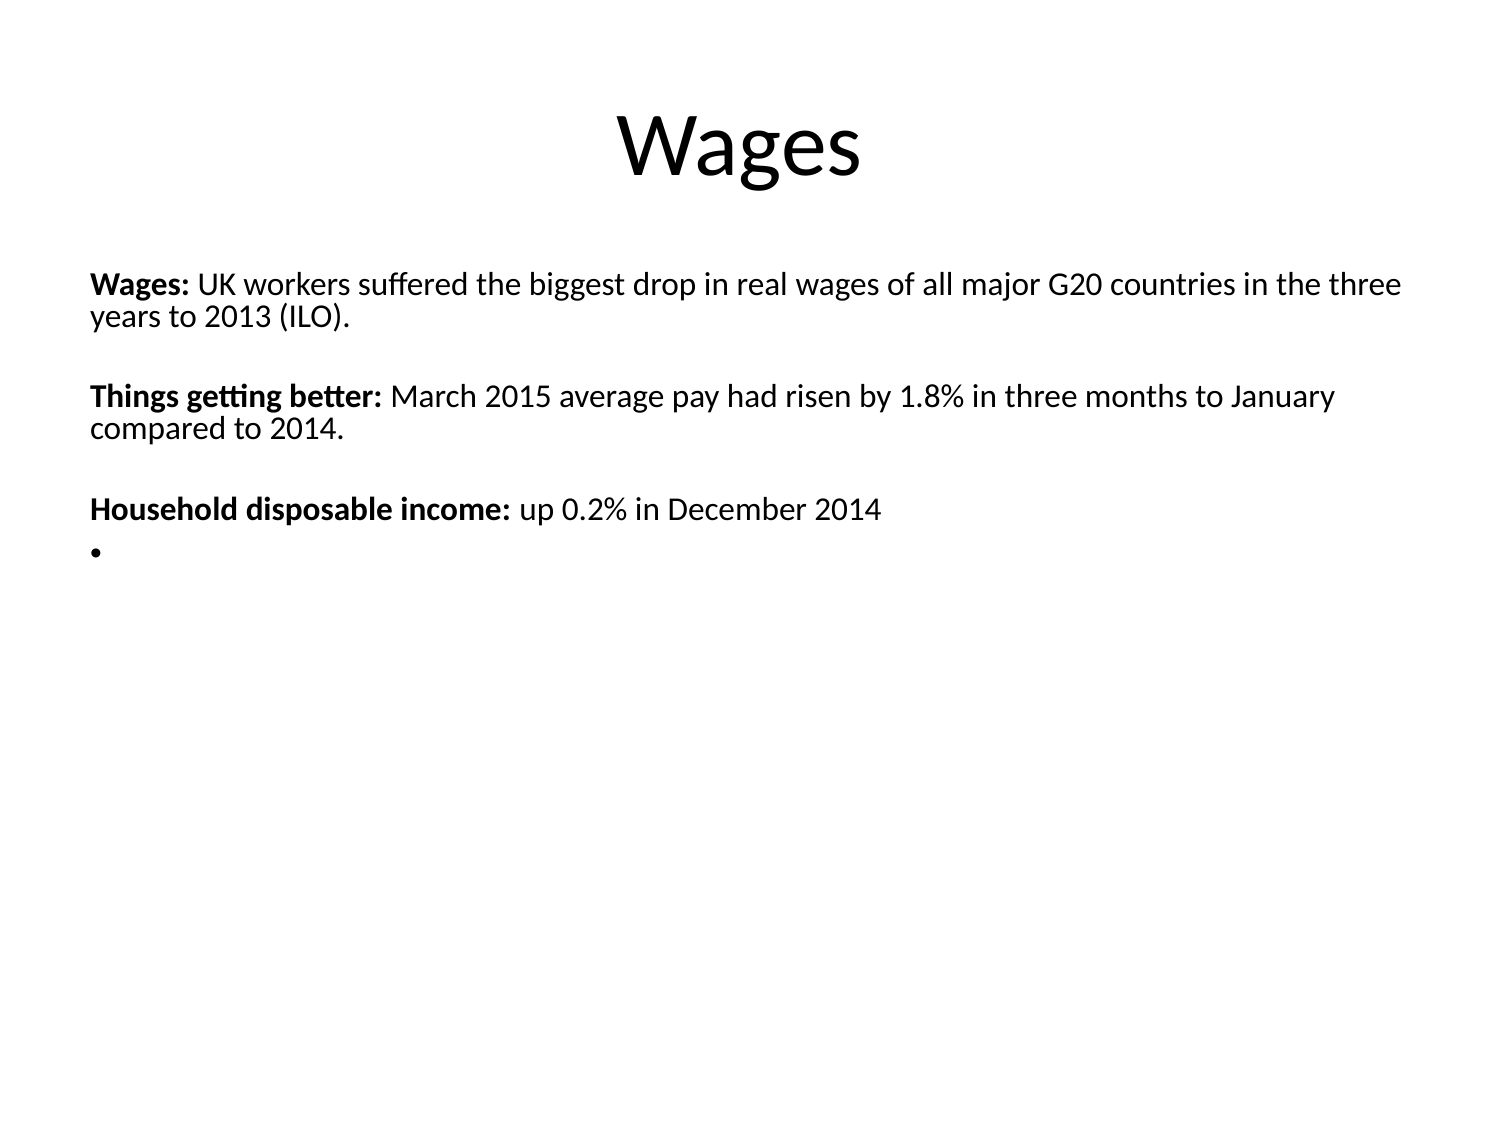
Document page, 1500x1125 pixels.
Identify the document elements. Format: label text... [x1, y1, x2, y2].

list Wages: UK workers suffered the biggest drop in real wages of all major G20 countries in the three years to 2013 (ILO). Things getting better: March 2015 average pay had risen by 1.8% in three months to January compared to 2014. Household disposable income: up 0.2% in December 2014 [75, 262, 1426, 1005]
title Wages [75, 45, 1426, 233]
